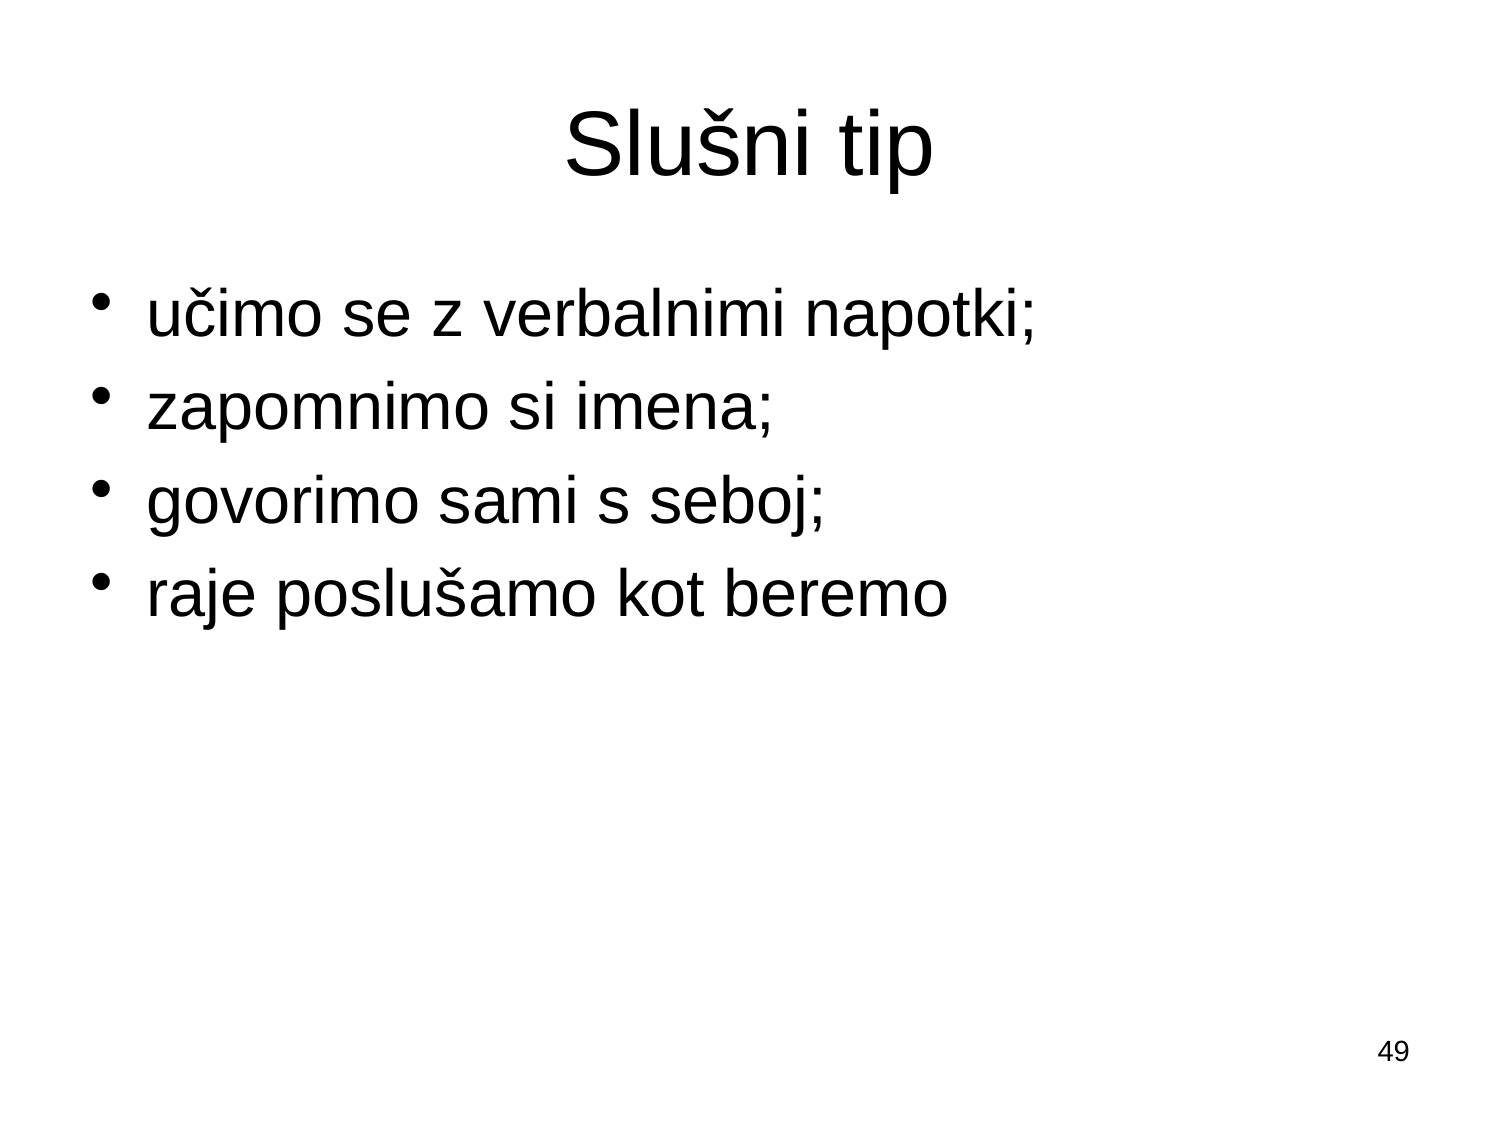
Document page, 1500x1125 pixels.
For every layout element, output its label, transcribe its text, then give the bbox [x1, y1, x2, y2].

title Slušni tip [75, 45, 1425, 233]
slide_number <number> [1074, 1024, 1425, 1103]
list učimo se z verbalnimi napotki; zapomnimo si imena; govorimo sami s seboj; raje poslušamo kot beremo [75, 262, 1425, 1005]
